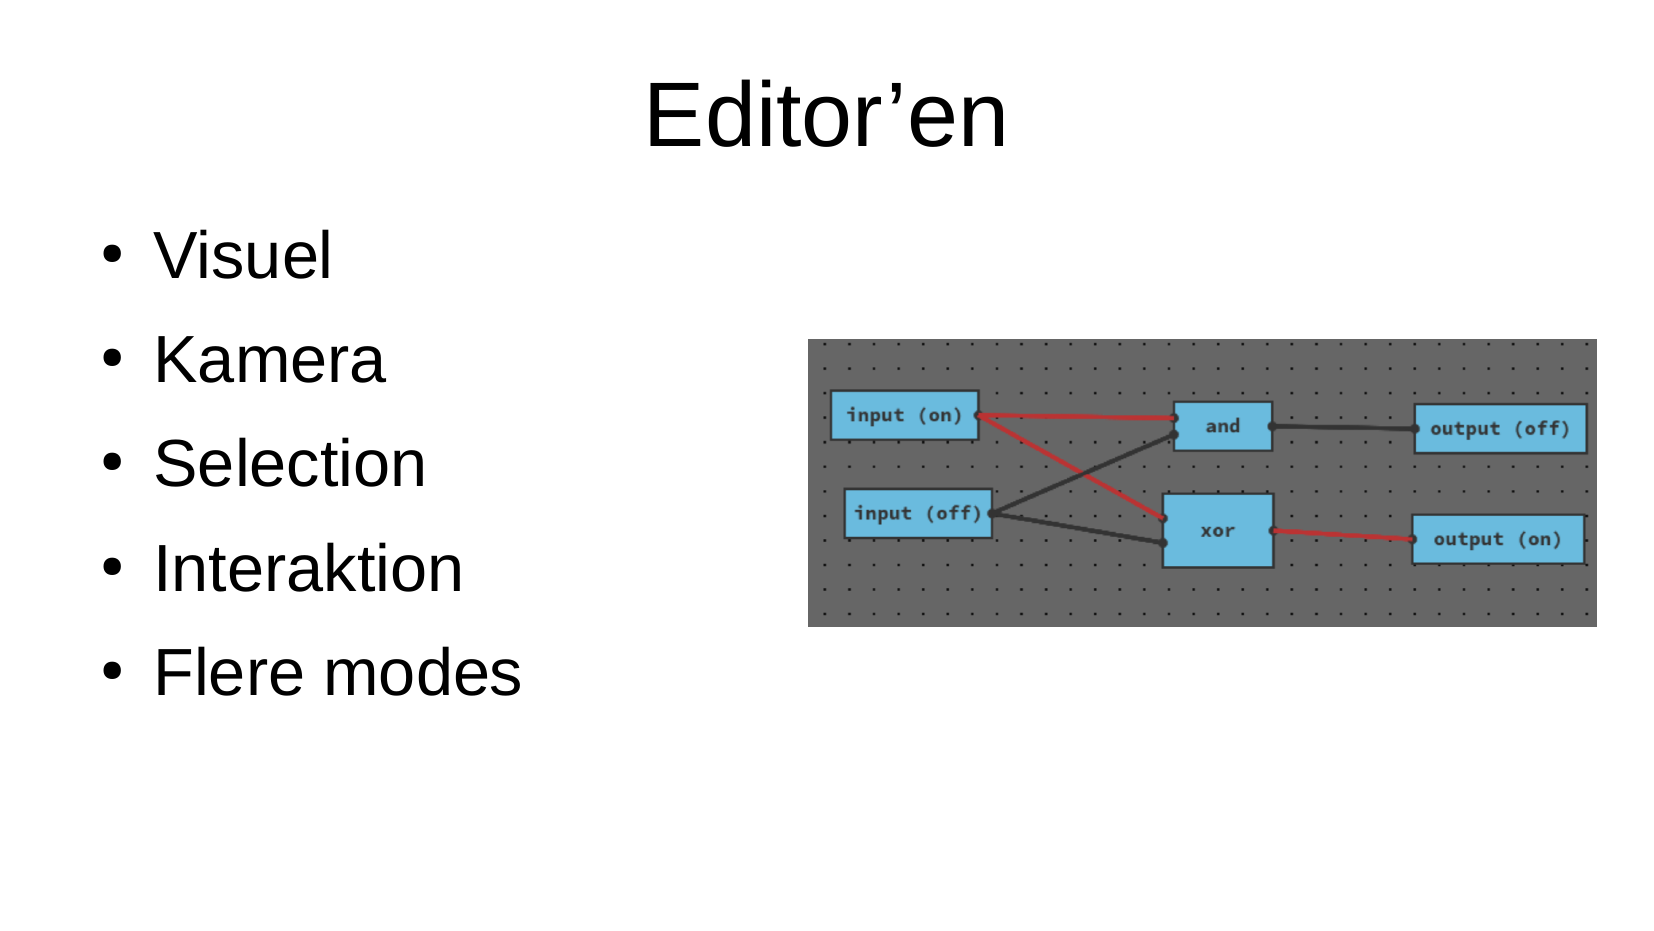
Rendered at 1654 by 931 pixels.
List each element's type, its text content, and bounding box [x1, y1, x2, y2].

picture [808, 339, 1597, 627]
title Editor’en [82, 37, 1571, 193]
list Visuel Kamera Selection Interaktion Flere modes [82, 217, 1571, 758]
